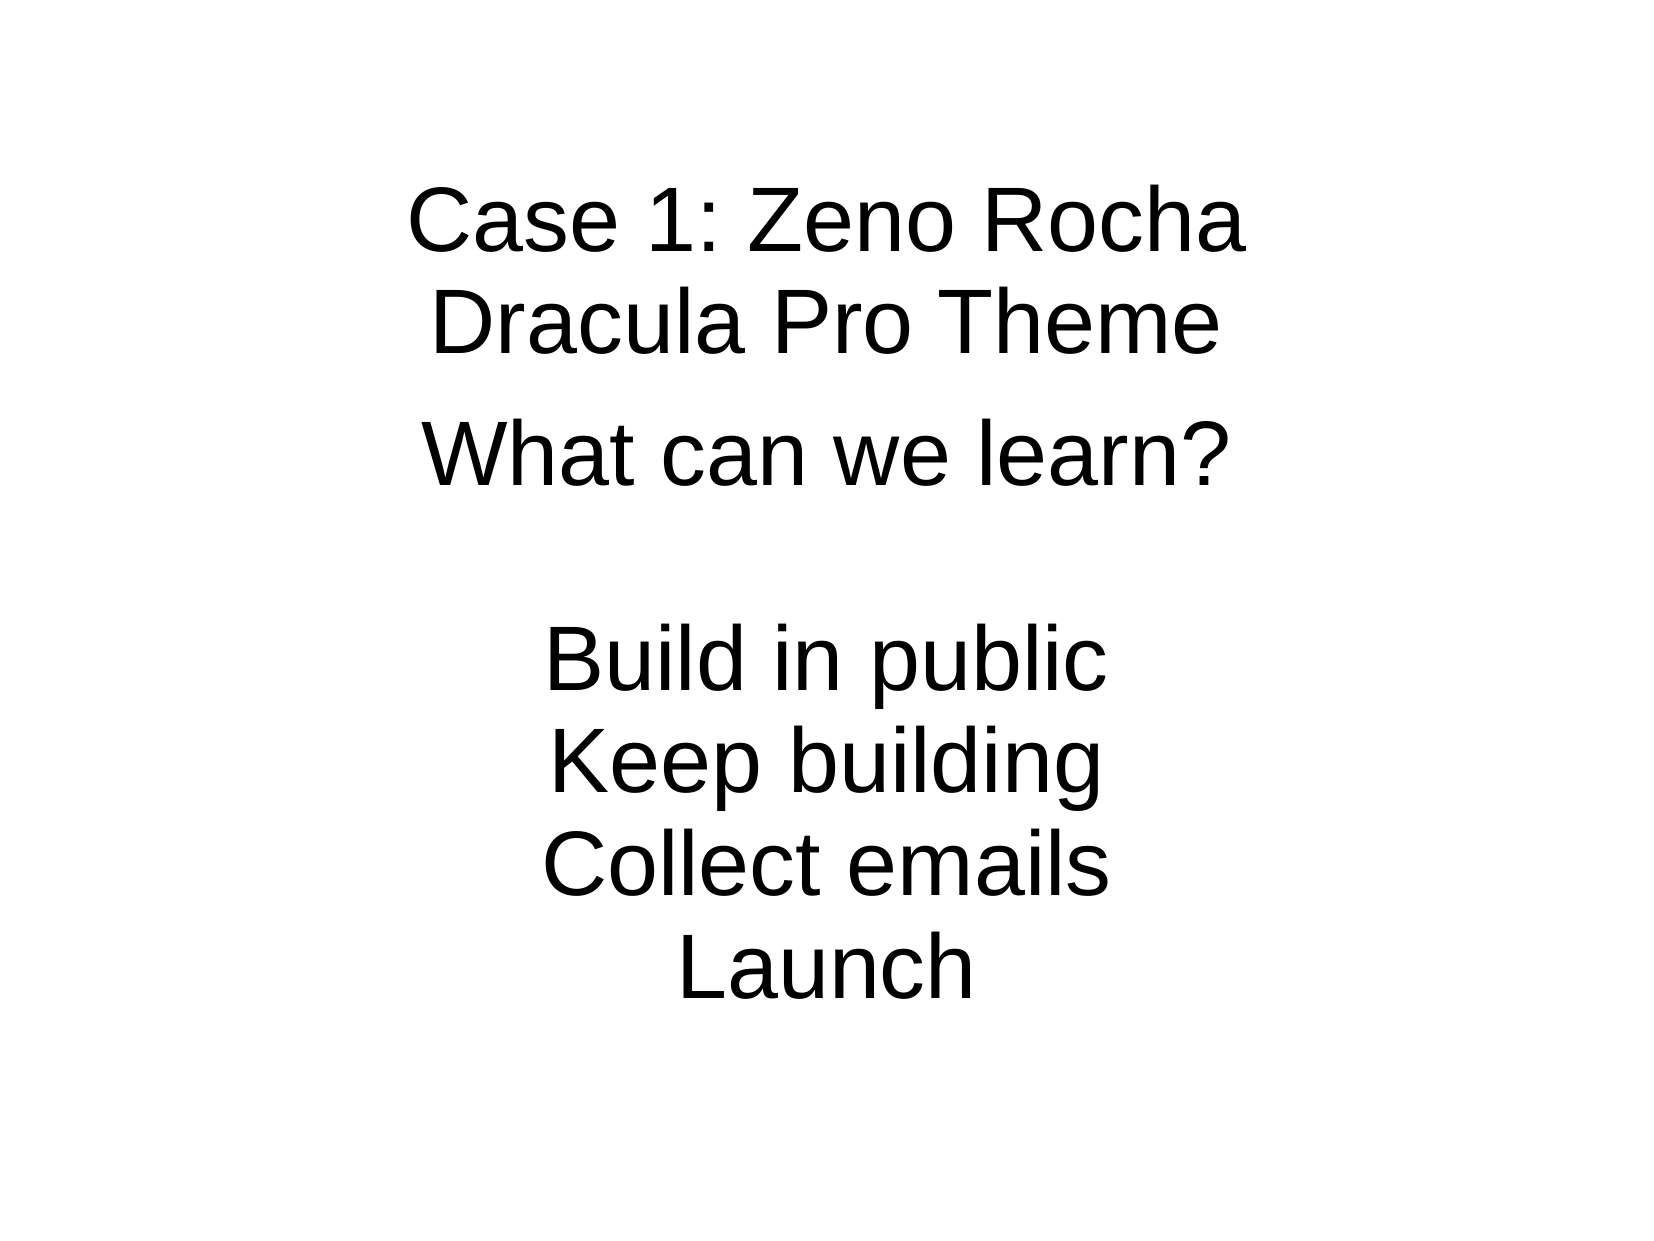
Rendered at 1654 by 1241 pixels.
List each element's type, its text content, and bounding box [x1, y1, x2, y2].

title Case 1: Zeno Rocha Dracula Pro Theme [82, 167, 1571, 375]
title What can we learn? Build in public Keep building Collect emails Launch [82, 402, 1571, 1121]
